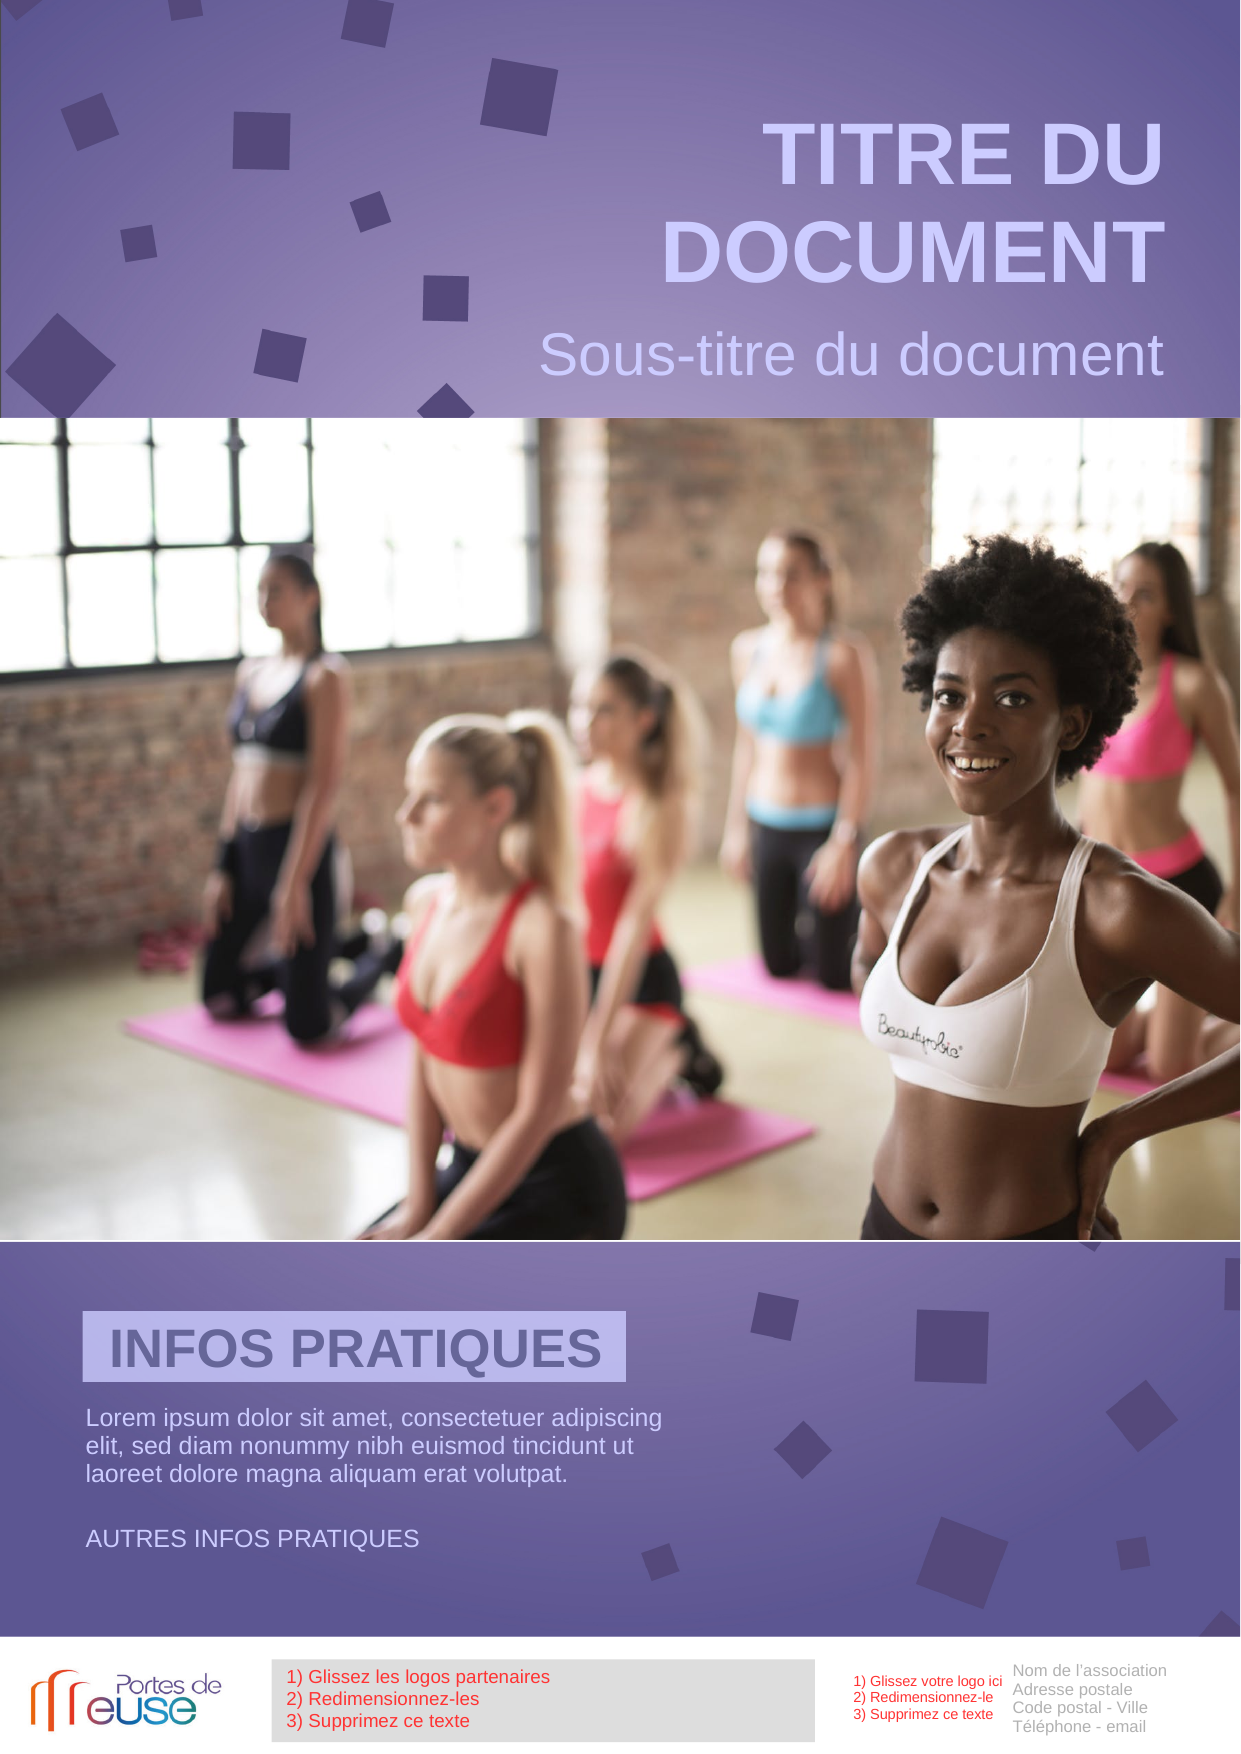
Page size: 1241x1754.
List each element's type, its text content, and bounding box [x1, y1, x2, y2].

text_box 1) Glissez votre logo ici 2) Redimensionnez-le 3) Supprimez ce texte [838, 1665, 1019, 1748]
text_box [82, 1311, 94, 1382]
text_box [271, 1659, 815, 1743]
text_box AUTRES INFOS PRATIQUES [70, 1517, 437, 1564]
text_box TITRE DU DOCUMENT [484, 44, 1181, 309]
text_box Lorem ipsum dolor sit amet, consectetuer adipiscing elit, sed diam nonummy nibh euismod tincidunt ut laoreet dolore magna aliquam erat volutpat. [70, 1396, 686, 1495]
text_box INFOS PRATIQUES [94, 1311, 631, 1396]
picture [0, 0, 1241, 1754]
text_box Sous-titre du document [348, 312, 1180, 407]
text_box Nom de l’association Adresse postale Code postal - Ville Téléphone - email [998, 1653, 1199, 1743]
text_box 1) Glissez les logos partenaires 2) Redimensionnez-les 3) Supprimez ce texte [271, 1659, 564, 1739]
